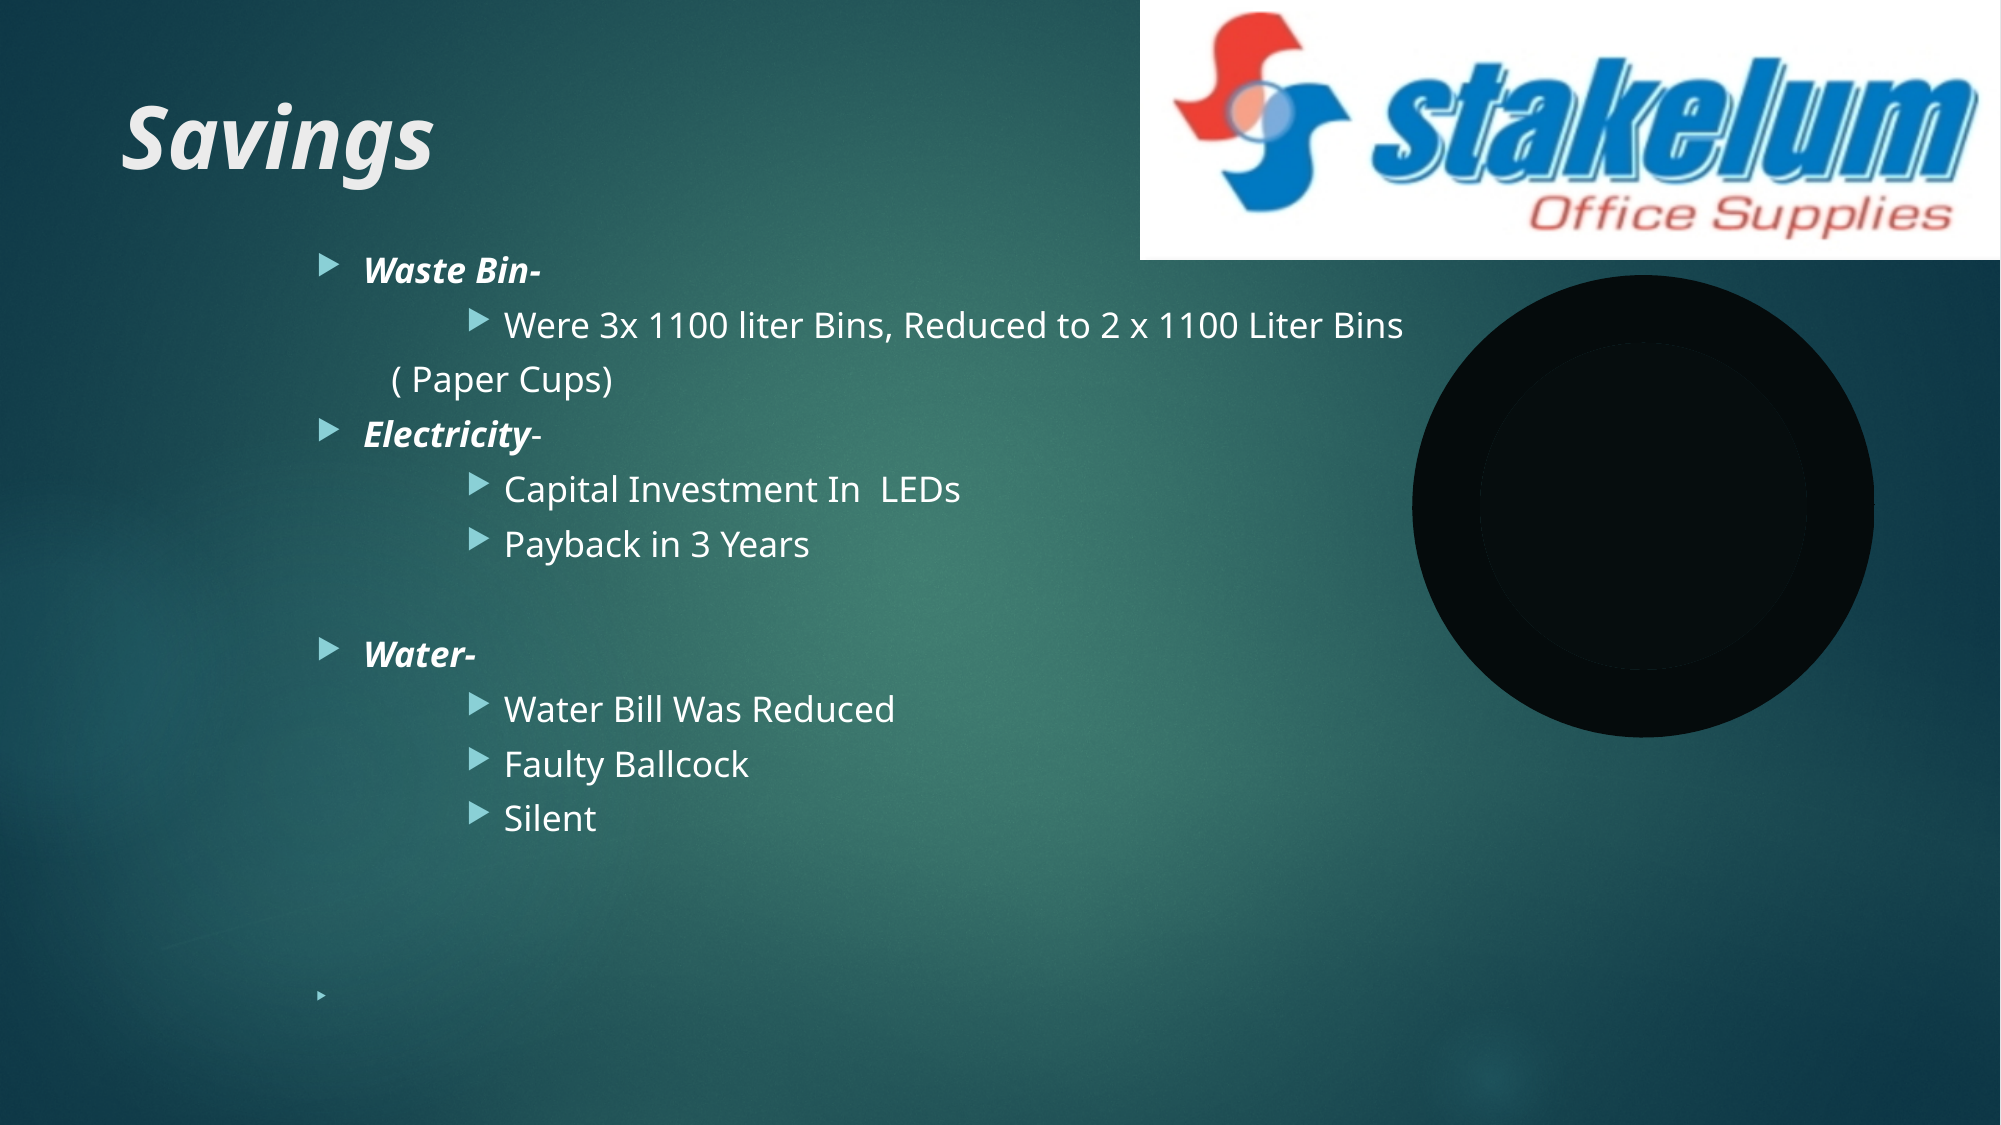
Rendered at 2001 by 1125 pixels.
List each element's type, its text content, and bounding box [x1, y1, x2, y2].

list Waste Bin- Were 3x 1100 liter Bins, Reduced to 2 x 1100 Liter Bins ( Paper Cups) Electricity- Capital Investment In LEDs Payback in 3 Years Water- Water Bill Was Reduced Faulty Ballcock Silent [151, 248, 1649, 1029]
title Savings [106, 74, 1140, 305]
picture [1140, 0, 2000, 260]
